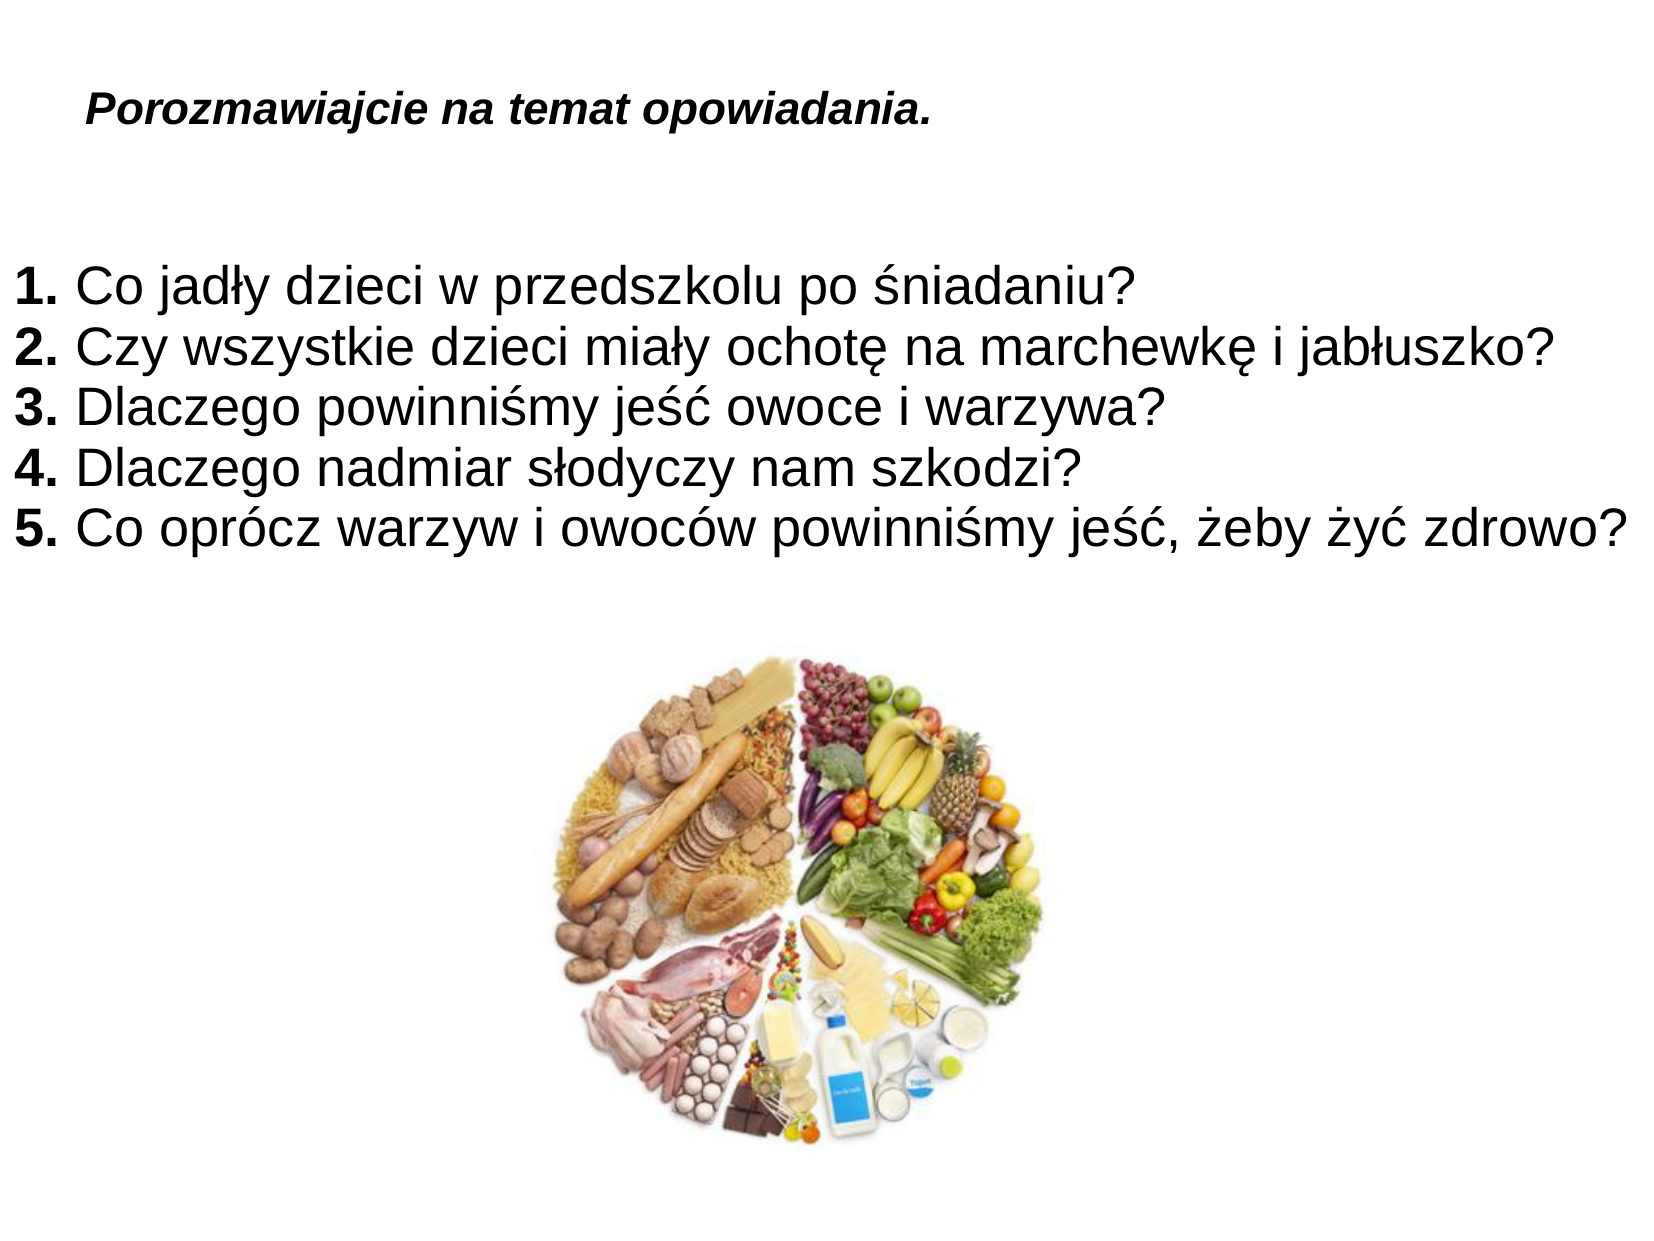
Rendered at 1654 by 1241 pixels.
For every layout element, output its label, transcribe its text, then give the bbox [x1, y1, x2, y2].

picture [283, 594, 1321, 1217]
text_box Porozmawiajcie na temat opowiadania. [70, 75, 1241, 142]
text_box 1. Co jadły dzieci w przedszkolu po śniadaniu? 2. Czy wszystkie dzieci miały ochotę na marchewkę i jabłuszko? 3. Dlaczego powinniśmy jeść owoce i warzywa? 4. Dlaczego nadmiar słodyczy nam szkodzi? 5. Co oprócz warzyw i owoców powinniśmy jeść, żeby żyć zdrowo? [0, 248, 1654, 687]
